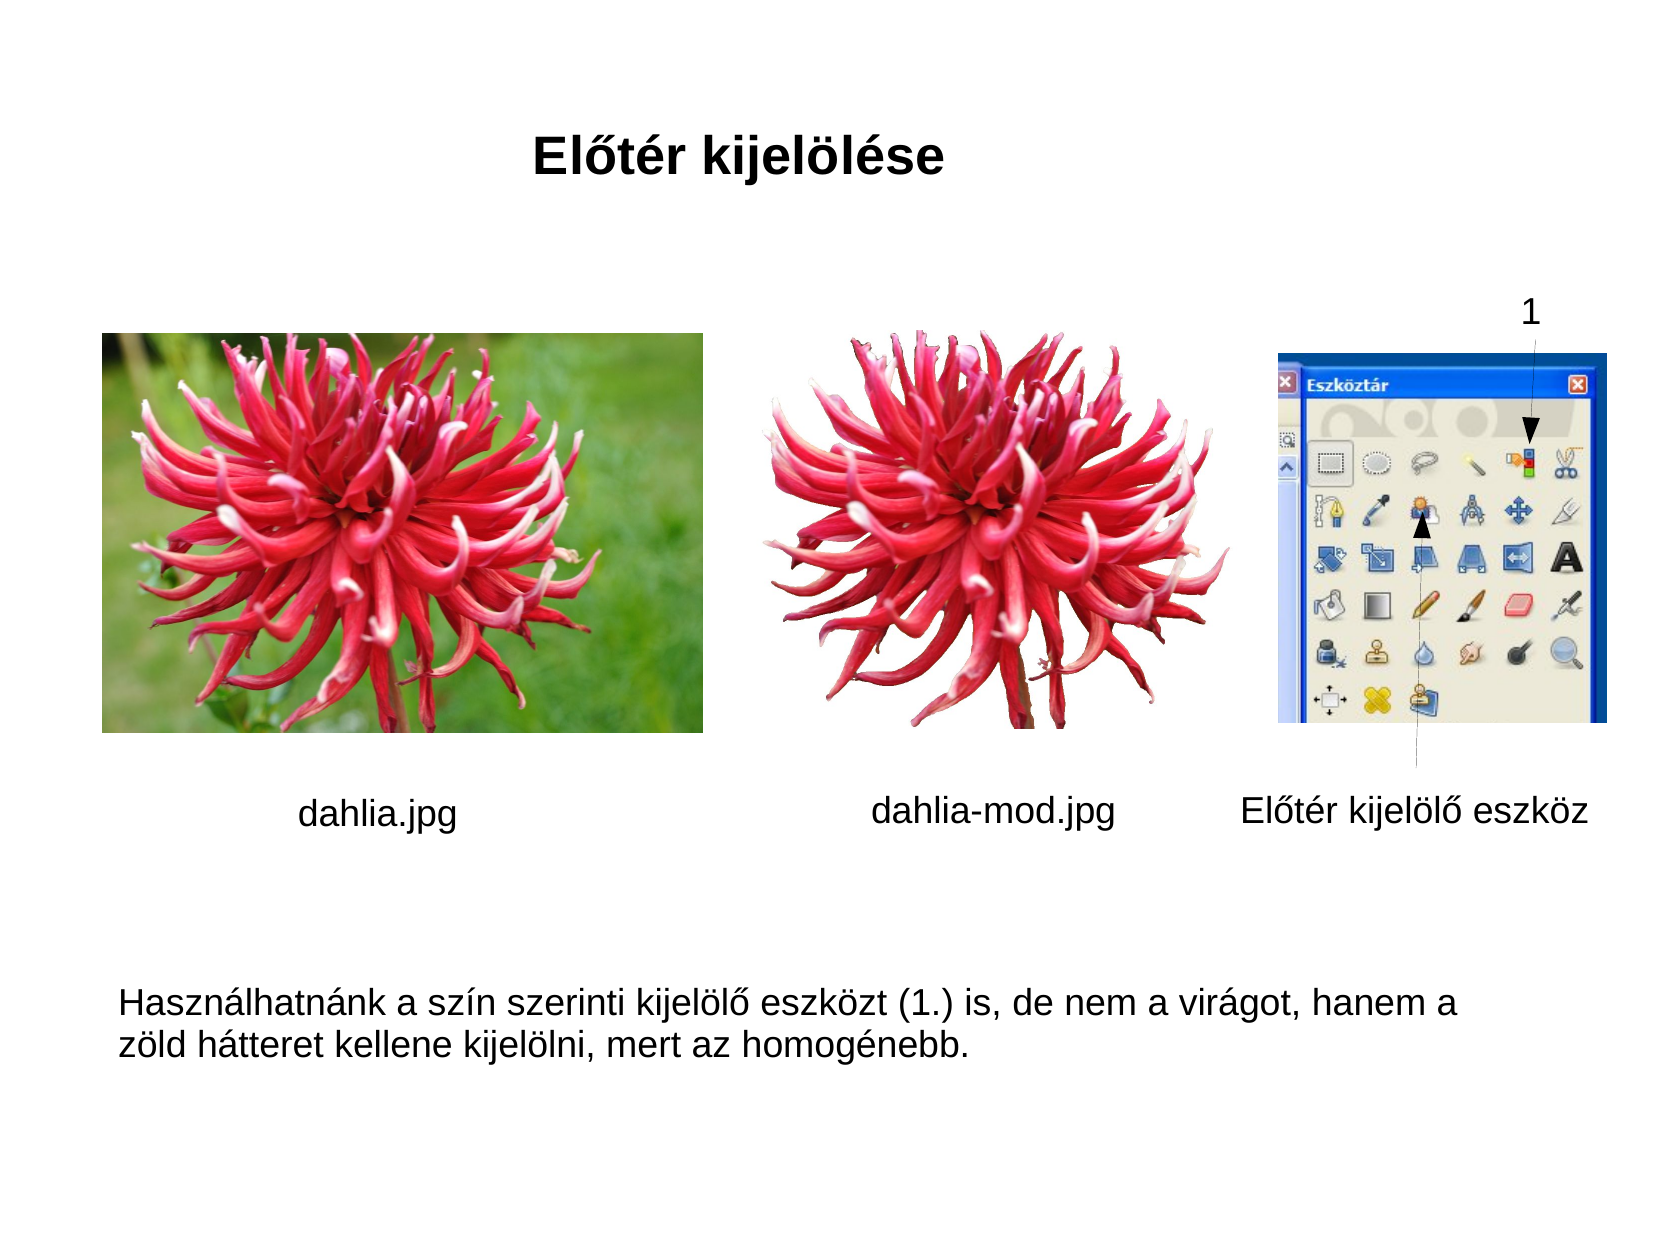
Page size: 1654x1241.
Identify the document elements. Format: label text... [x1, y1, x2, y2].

text_box Előtér kijelölése [518, 118, 962, 196]
text_box dahlia.jpg [283, 784, 473, 842]
text_box Használhatnánk a szín szerinti kijelölő eszközt (1.) is, de nem a virágot, hanem a zöld hátteret kellene kijelölni, mert az homogénebb. [103, 974, 1474, 1074]
text_box dahlia-mod.jpg [856, 782, 1131, 840]
picture [732, 330, 1607, 729]
picture [102, 333, 703, 733]
text_box Előtér kijelölő eszköz [1225, 782, 1605, 840]
text_box 1 [1505, 282, 1557, 340]
